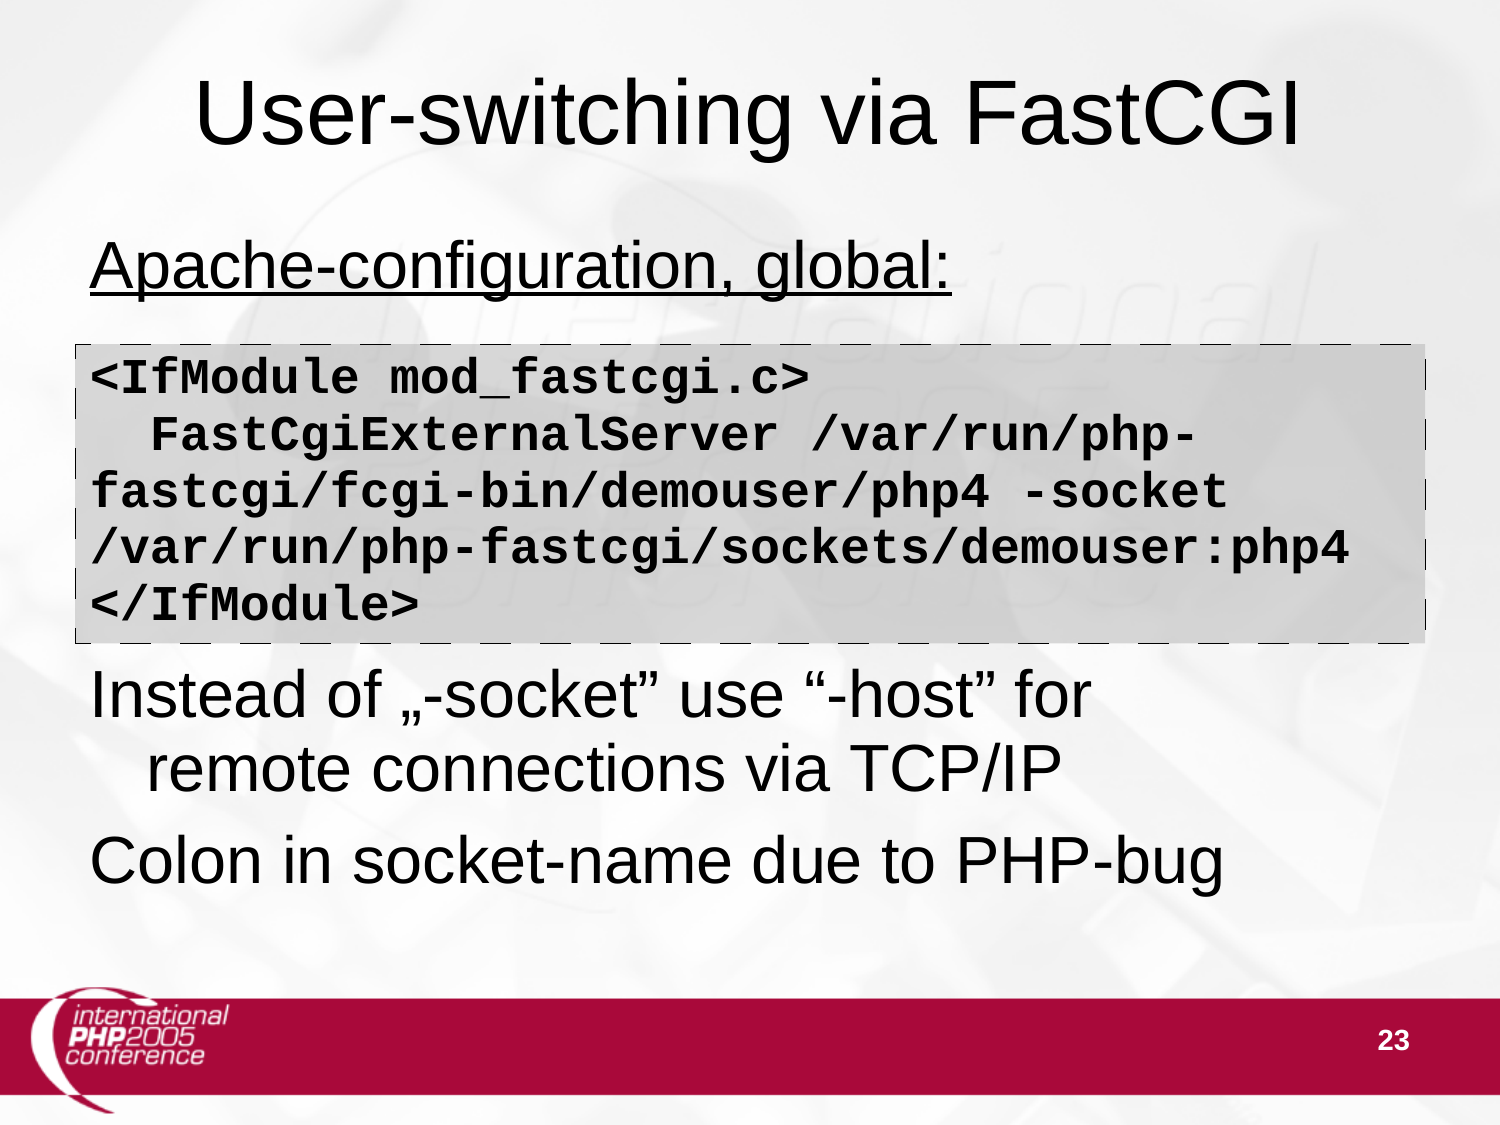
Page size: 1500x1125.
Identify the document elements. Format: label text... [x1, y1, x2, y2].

picture [0, 0, 1500, 1125]
list Apache-configuration, global: Instead of „-socket” use “-host” for remote connections via TCP/IP Colon in socket-name due to PHP-bug [75, 220, 1426, 344]
title User-switching via FastCGI [75, 18, 1426, 207]
list Apache-configuration, global: Instead of „-socket” use “-host” for remote connections via TCP/IP Colon in socket-name due to PHP-bug [75, 644, 1426, 997]
list <IfModule mod_fastcgi.c> FastCgiExternalServer /var/run/php-fastcgi/fcgi-bin/demouser/php4 -socket /var/run/php-fastcgi/sockets/demouser:php4 </IfModule> [75, 344, 1426, 644]
